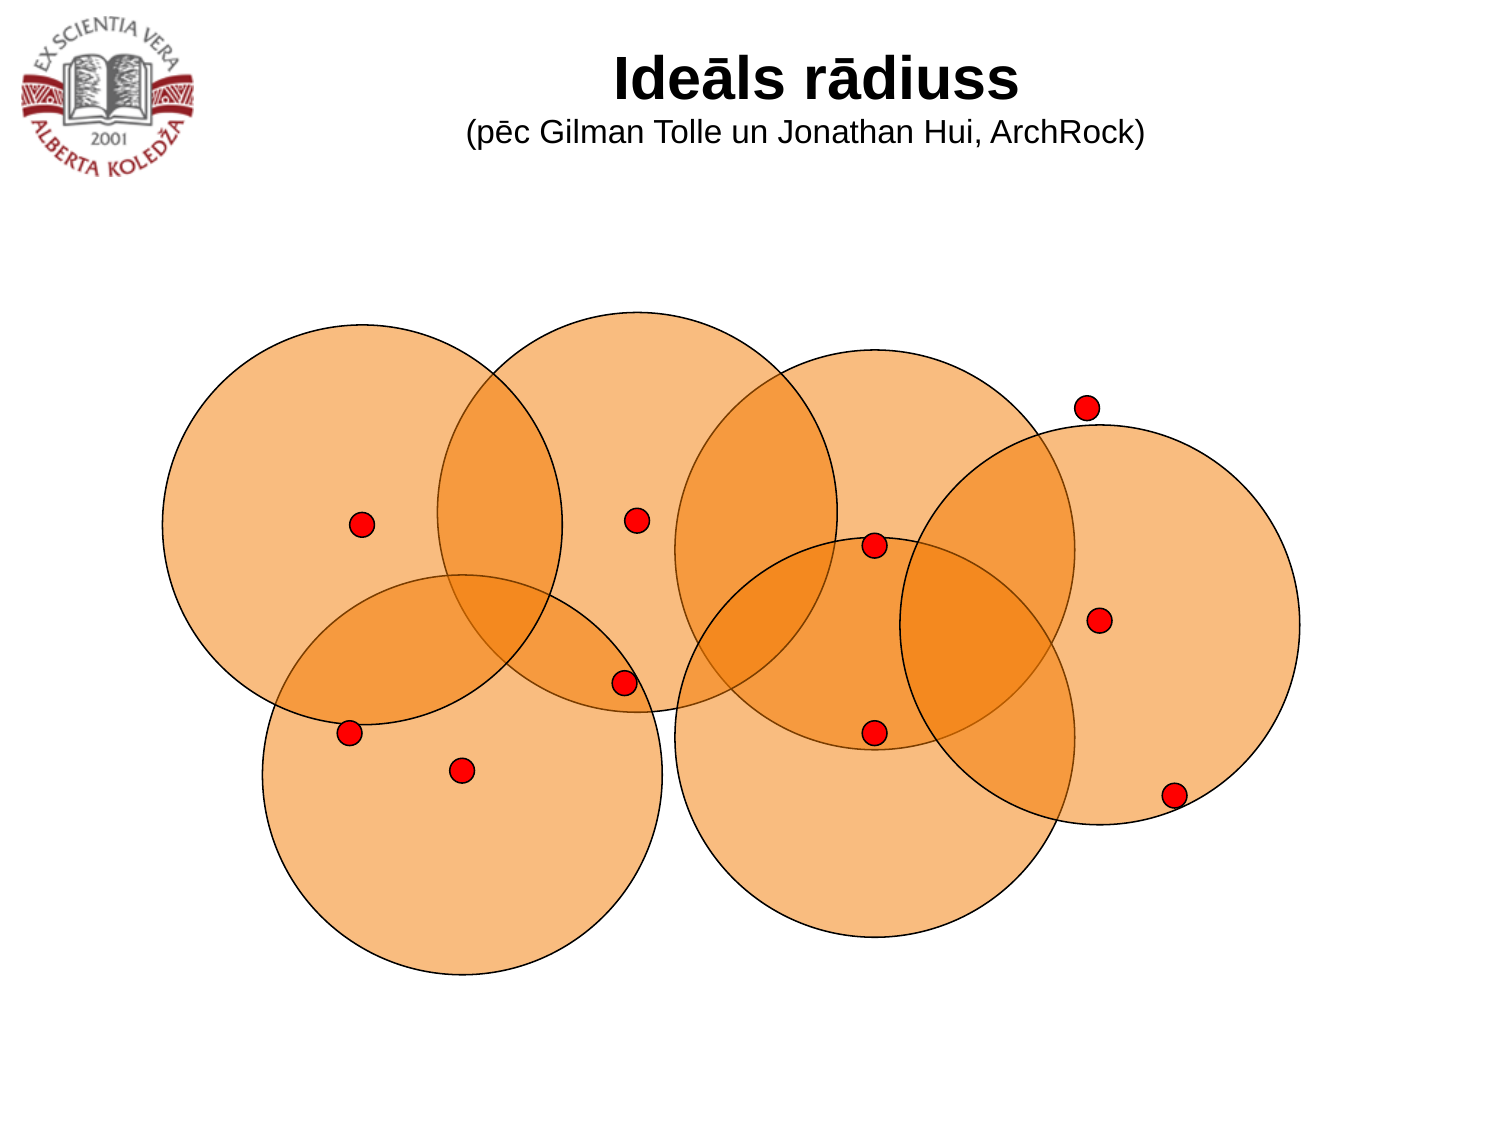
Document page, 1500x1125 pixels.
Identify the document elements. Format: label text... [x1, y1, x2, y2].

text_box [162, 312, 1300, 975]
text_box [1074, 395, 1100, 421]
picture [21, 16, 194, 177]
title Ideāls rādiuss (pēc Gilman Tolle un Jonathan Hui, ArchRock) [187, 44, 1425, 151]
